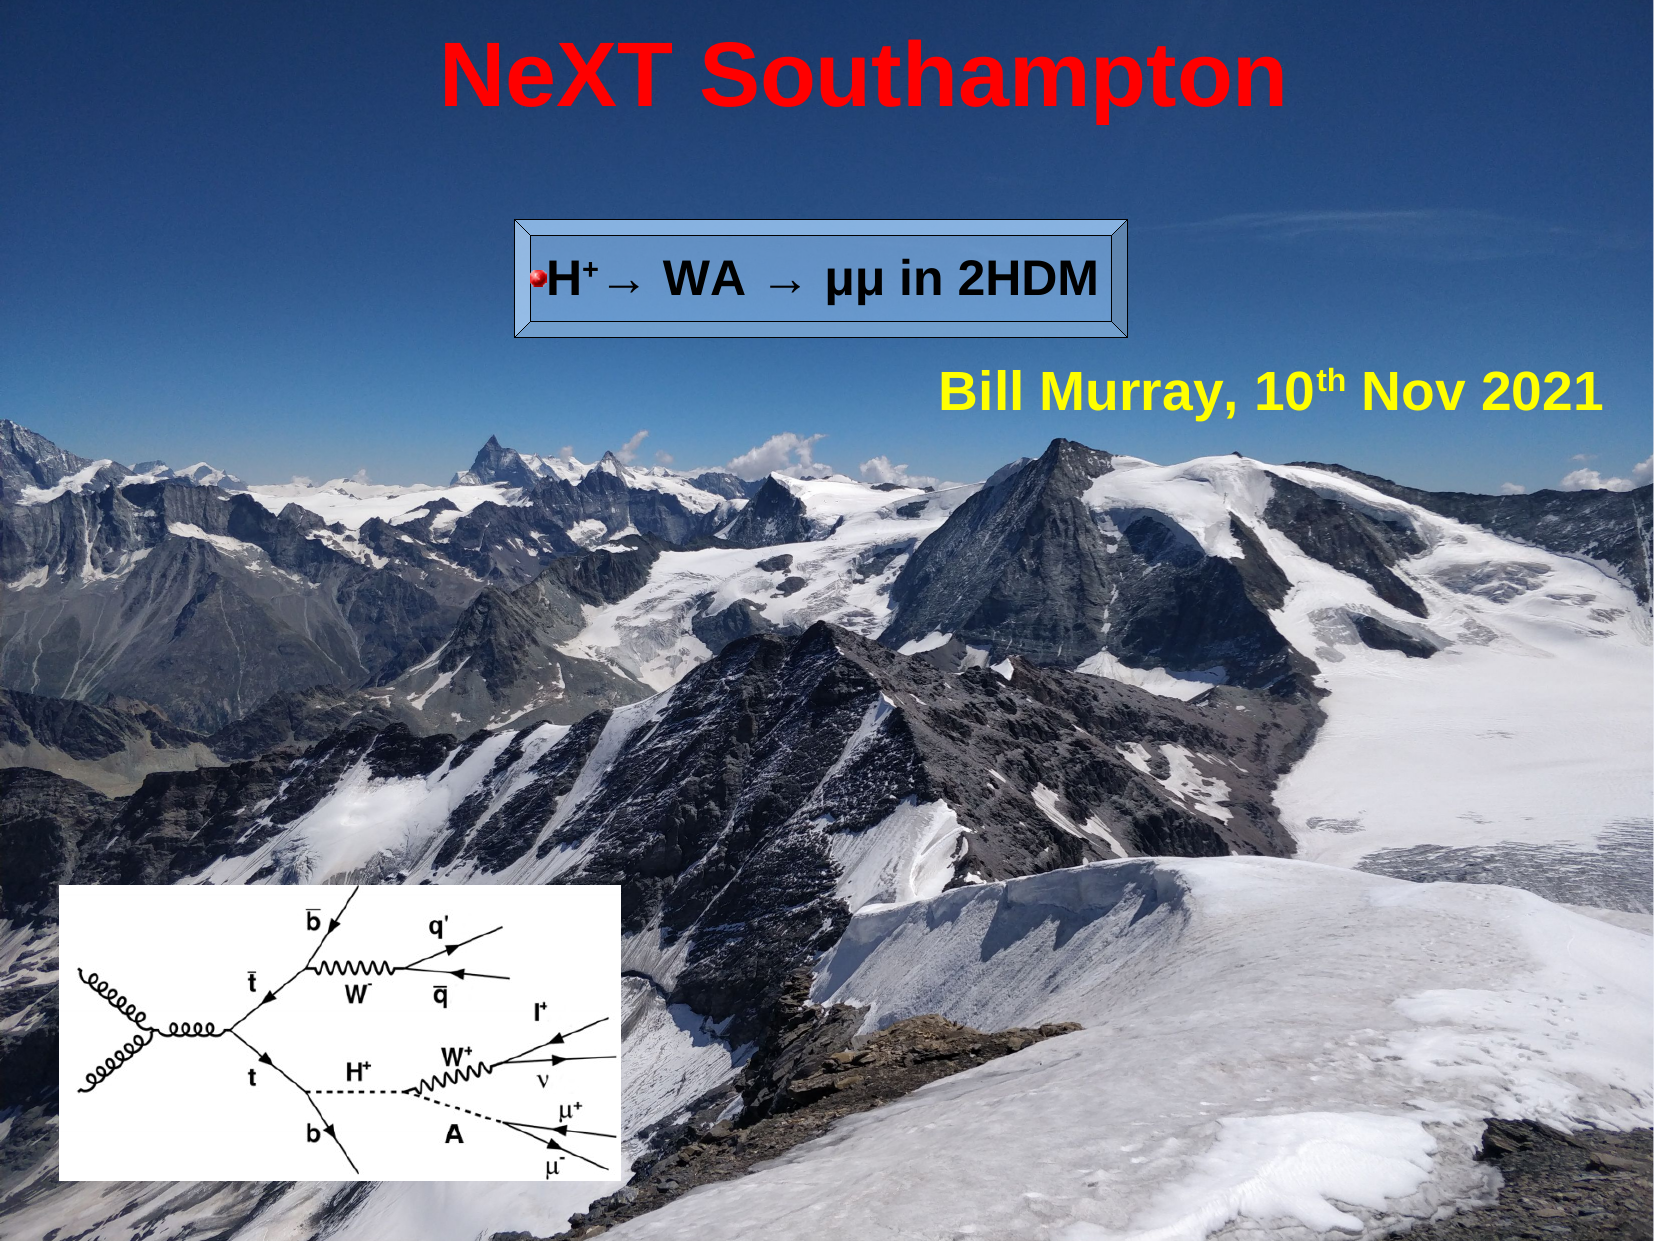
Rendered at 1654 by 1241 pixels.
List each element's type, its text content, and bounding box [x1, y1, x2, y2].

text_box H+→ WA → μμ in 2HDM [531, 236, 1111, 321]
title NeXT Southampton [118, 0, 1612, 148]
picture [0, 0, 1654, 1241]
text_box Bill Murray, 10th Nov 2021 [924, 352, 1620, 431]
